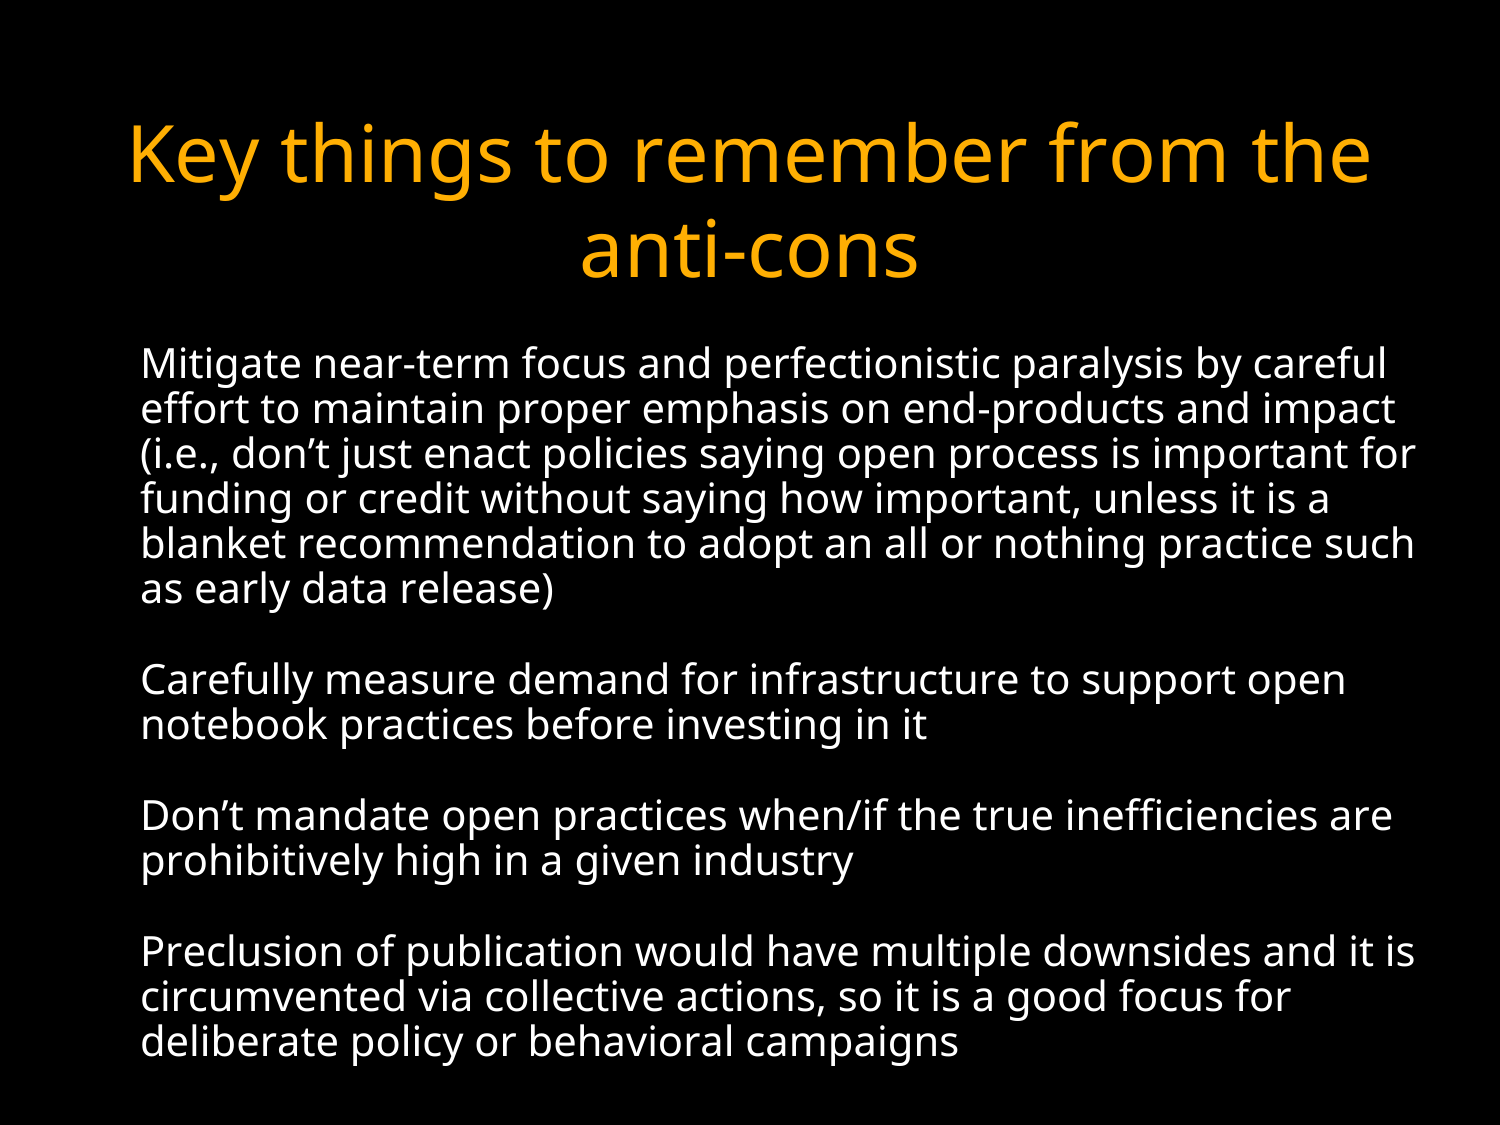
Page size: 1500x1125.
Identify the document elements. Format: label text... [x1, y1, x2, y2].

list Mitigate near-term focus and perfectionistic paralysis by careful effort to maintain proper emphasis on end-products and impact (i.e., don’t just enact policies saying open process is important for funding or credit without saying how important, unless it is a blanket recommendation to adopt an all or nothing practice such as early data release) Carefully measure demand for infrastructure to support open notebook practices before investing in it Don’t mandate open practices when/if the true inefficiencies are prohibitively high in a given industry Preclusion of publication would have multiple downsides and it is circumvented via collective actions, so it is a good focus for deliberate policy or behavioral campaigns [68, 335, 1450, 1125]
title Key things to remember from the anti-cons [100, 95, 1400, 301]
